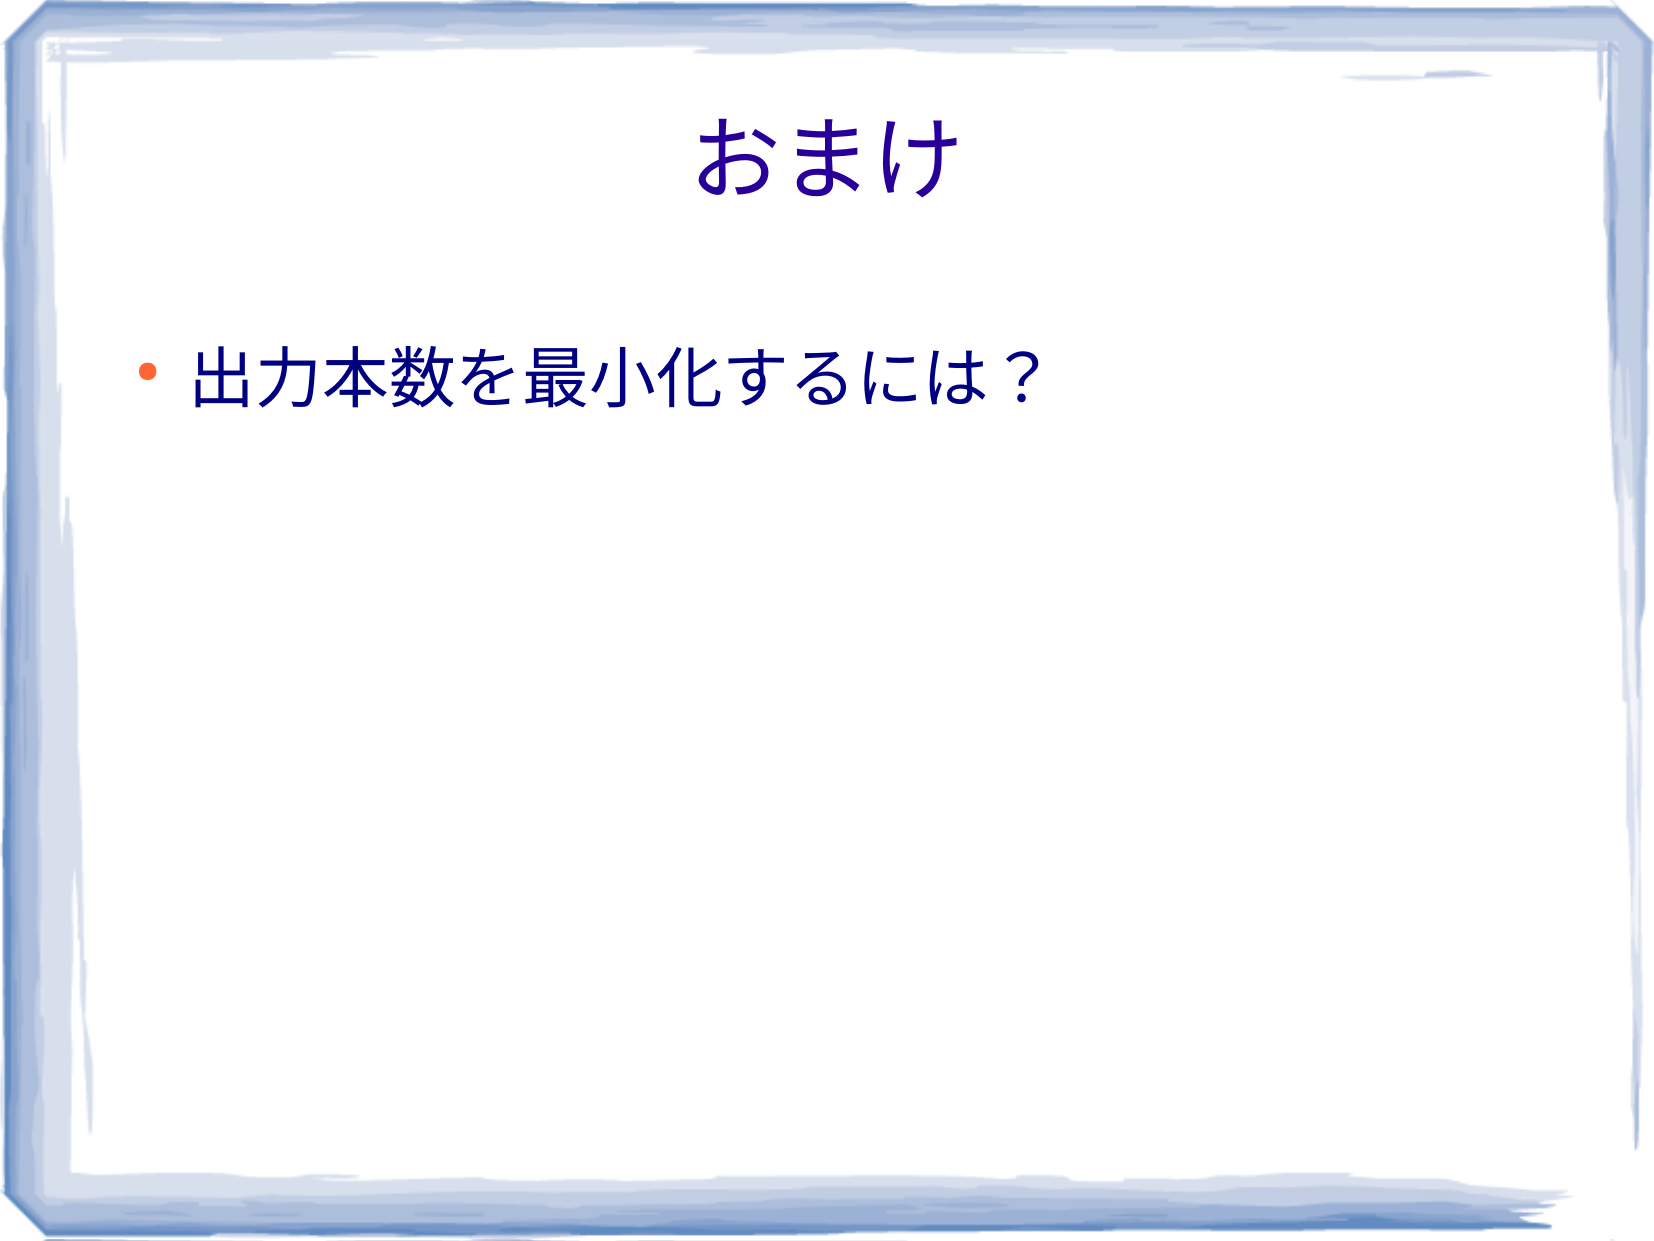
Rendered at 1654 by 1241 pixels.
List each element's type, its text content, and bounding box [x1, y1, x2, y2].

picture [0, 0, 1654, 1241]
list 出力本数を最小化するには？ [118, 324, 1571, 1144]
title おまけ [82, 49, 1571, 257]
